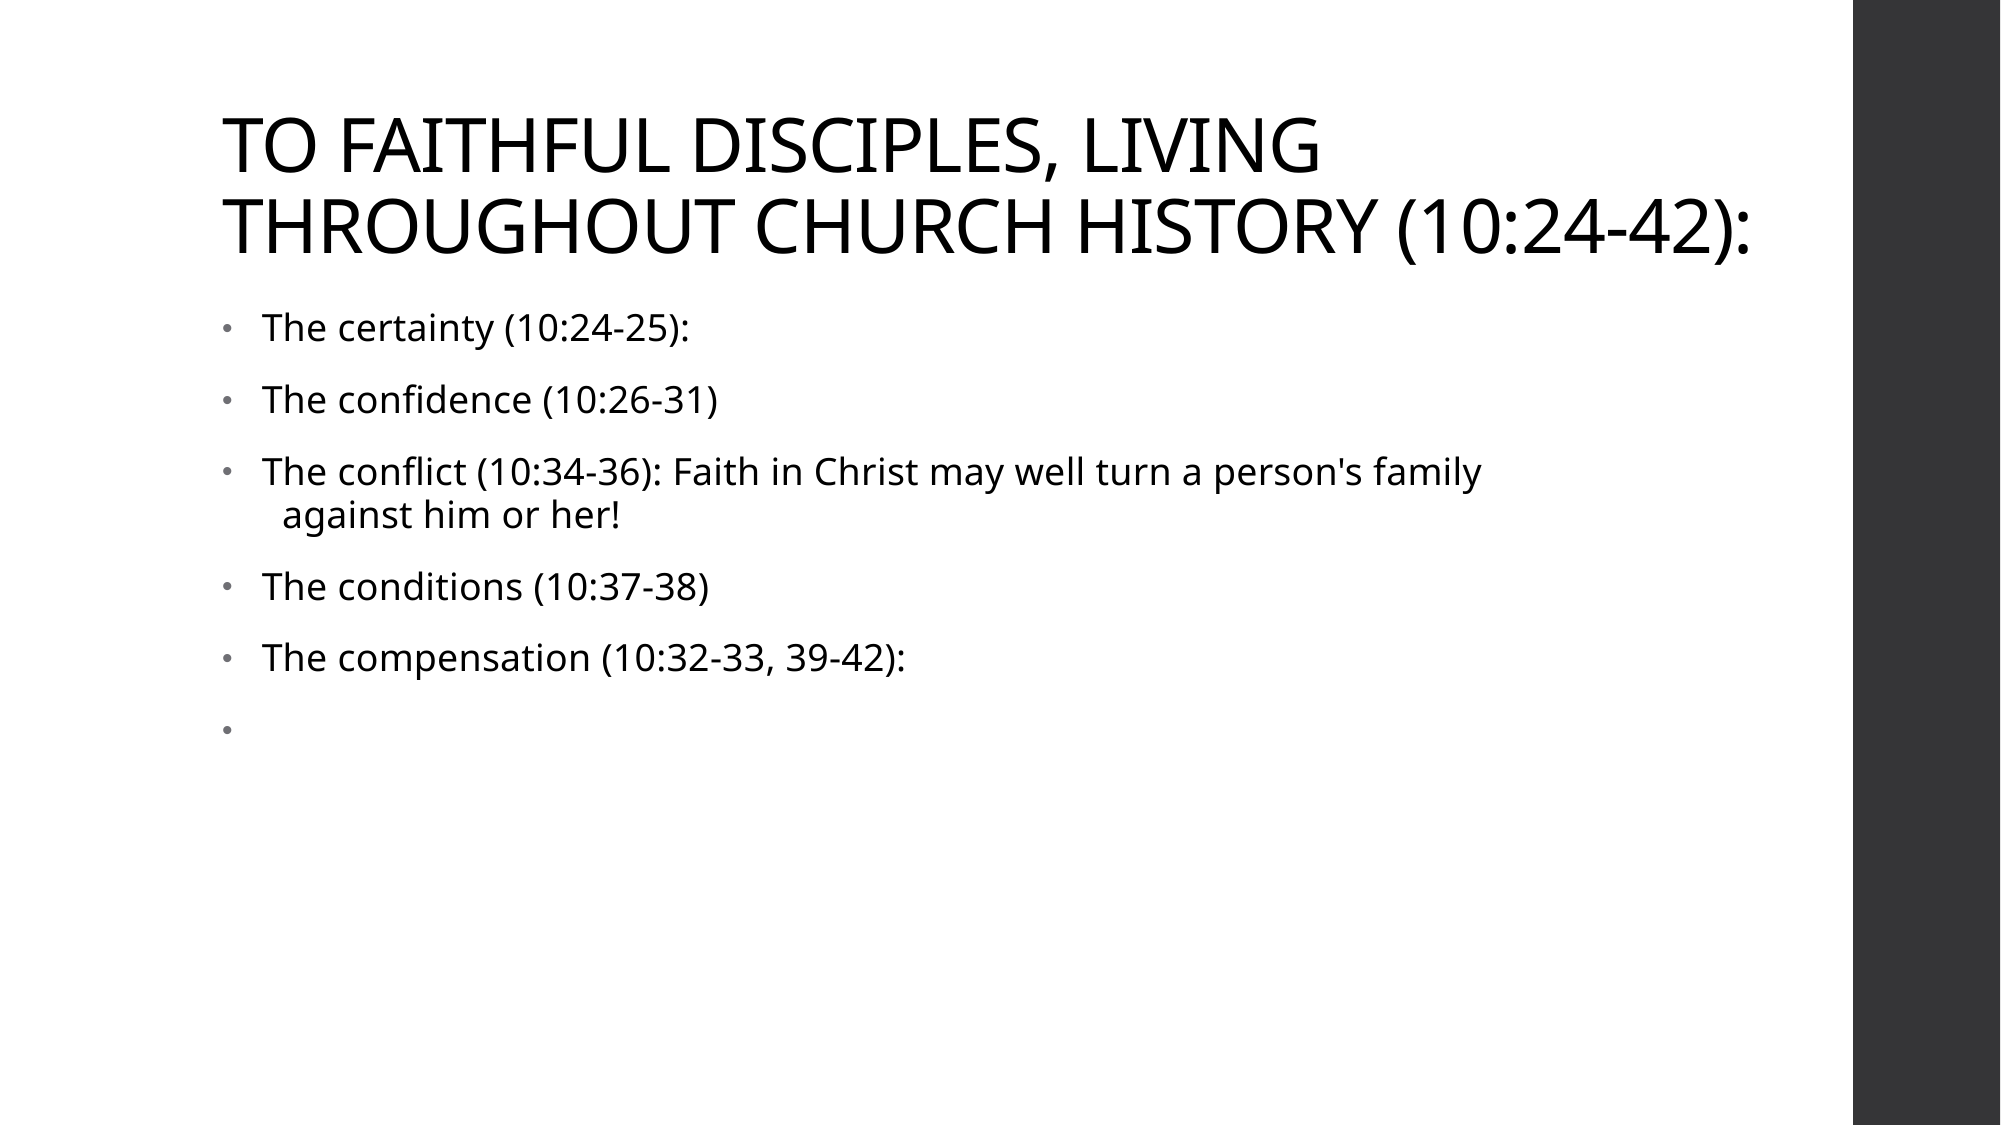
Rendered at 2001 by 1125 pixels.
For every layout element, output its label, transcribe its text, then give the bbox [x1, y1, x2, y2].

title TO FAITHFUL DISCIPLES, LIVING THROUGHOUT CHURCH HISTORY (10:24-42): [206, 60, 1797, 278]
list The certainty (10:24-25): The confidence (10:26-31) The conflict (10:34-36): Faith in Christ may well turn a person's family against him or her! The conditions (10:37-38) The compensation (10:32-33, 39-42): [206, 299, 1617, 1014]
